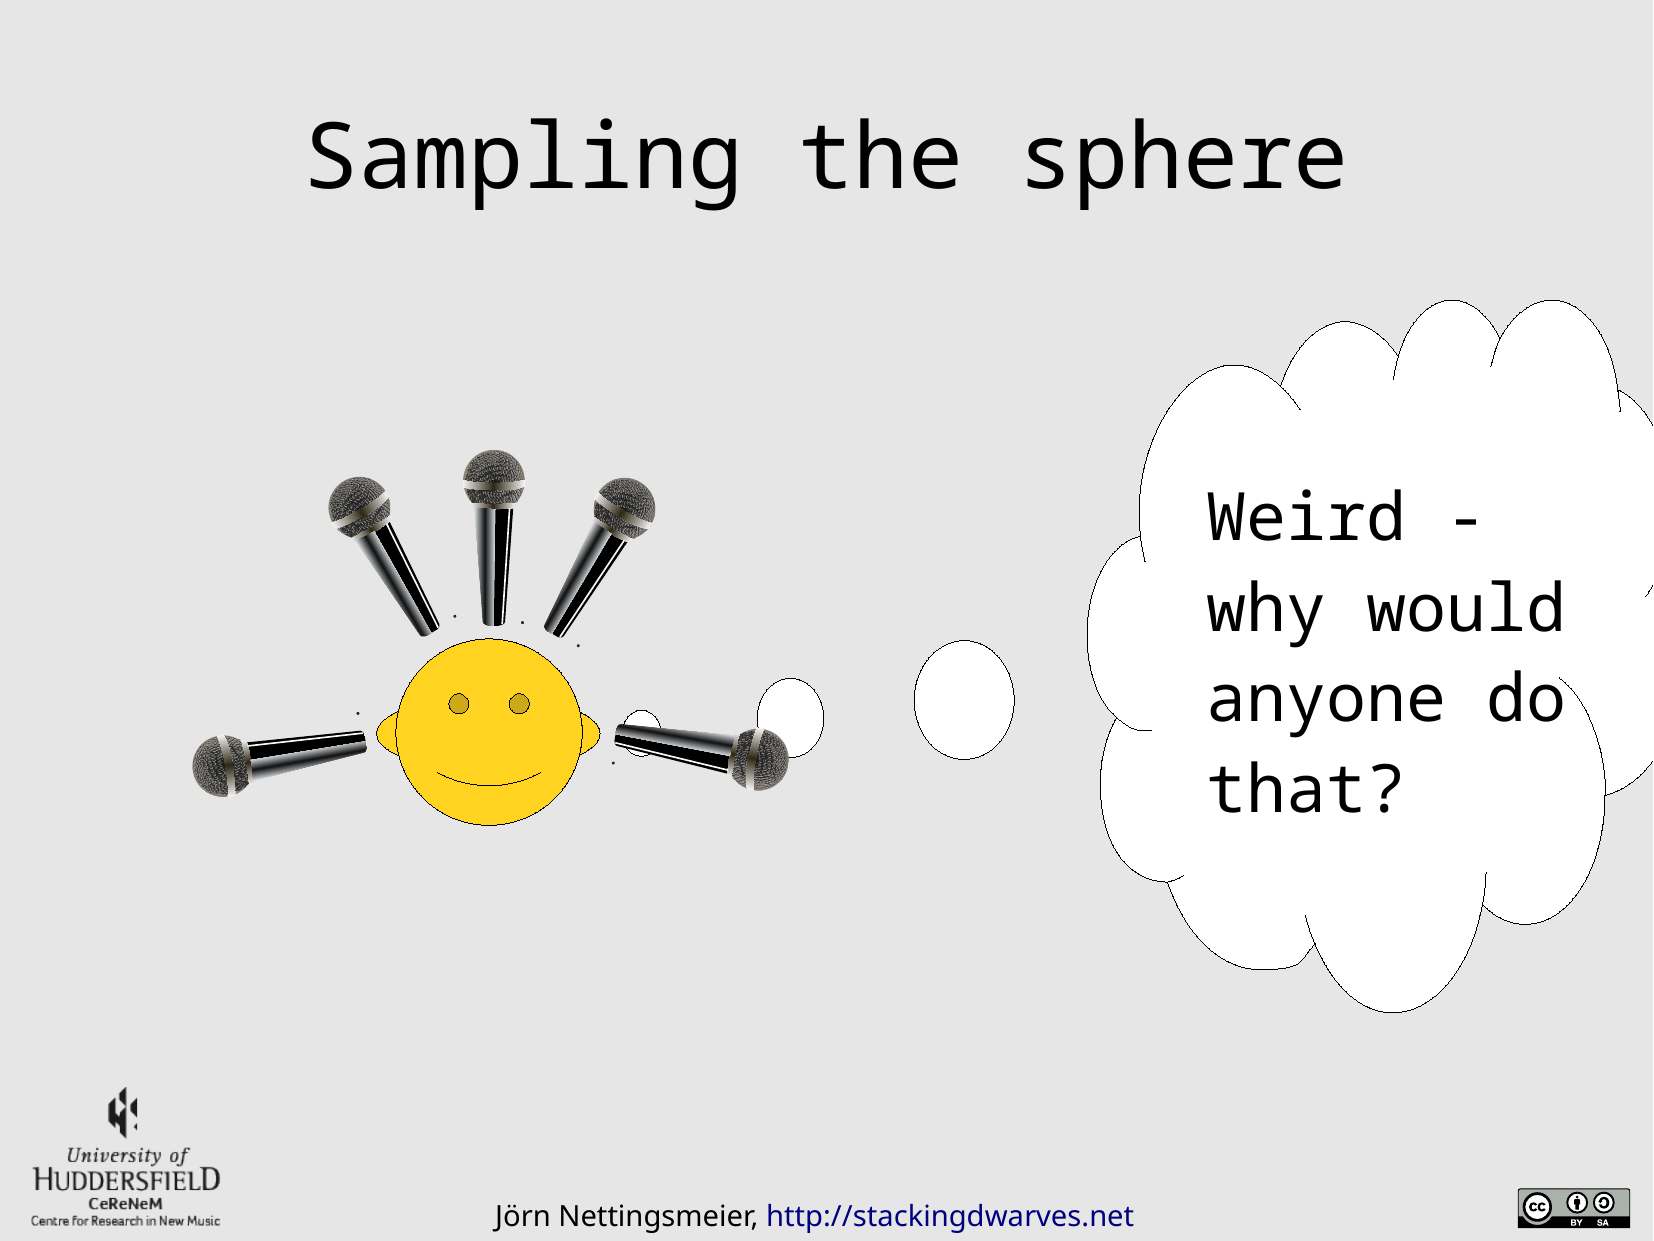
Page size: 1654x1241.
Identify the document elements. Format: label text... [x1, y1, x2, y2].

picture [31, 1087, 222, 1229]
picture [316, 465, 459, 649]
text_box [376, 638, 601, 826]
text_box [914, 640, 1015, 760]
text_box Weird - why would anyone do that? [1192, 461, 1605, 788]
title Sampling the sphere [82, 45, 1571, 261]
picture [462, 450, 667, 650]
picture [610, 703, 794, 796]
text_box [757, 678, 824, 758]
text_box [1087, 300, 1653, 1013]
picture [187, 710, 372, 803]
